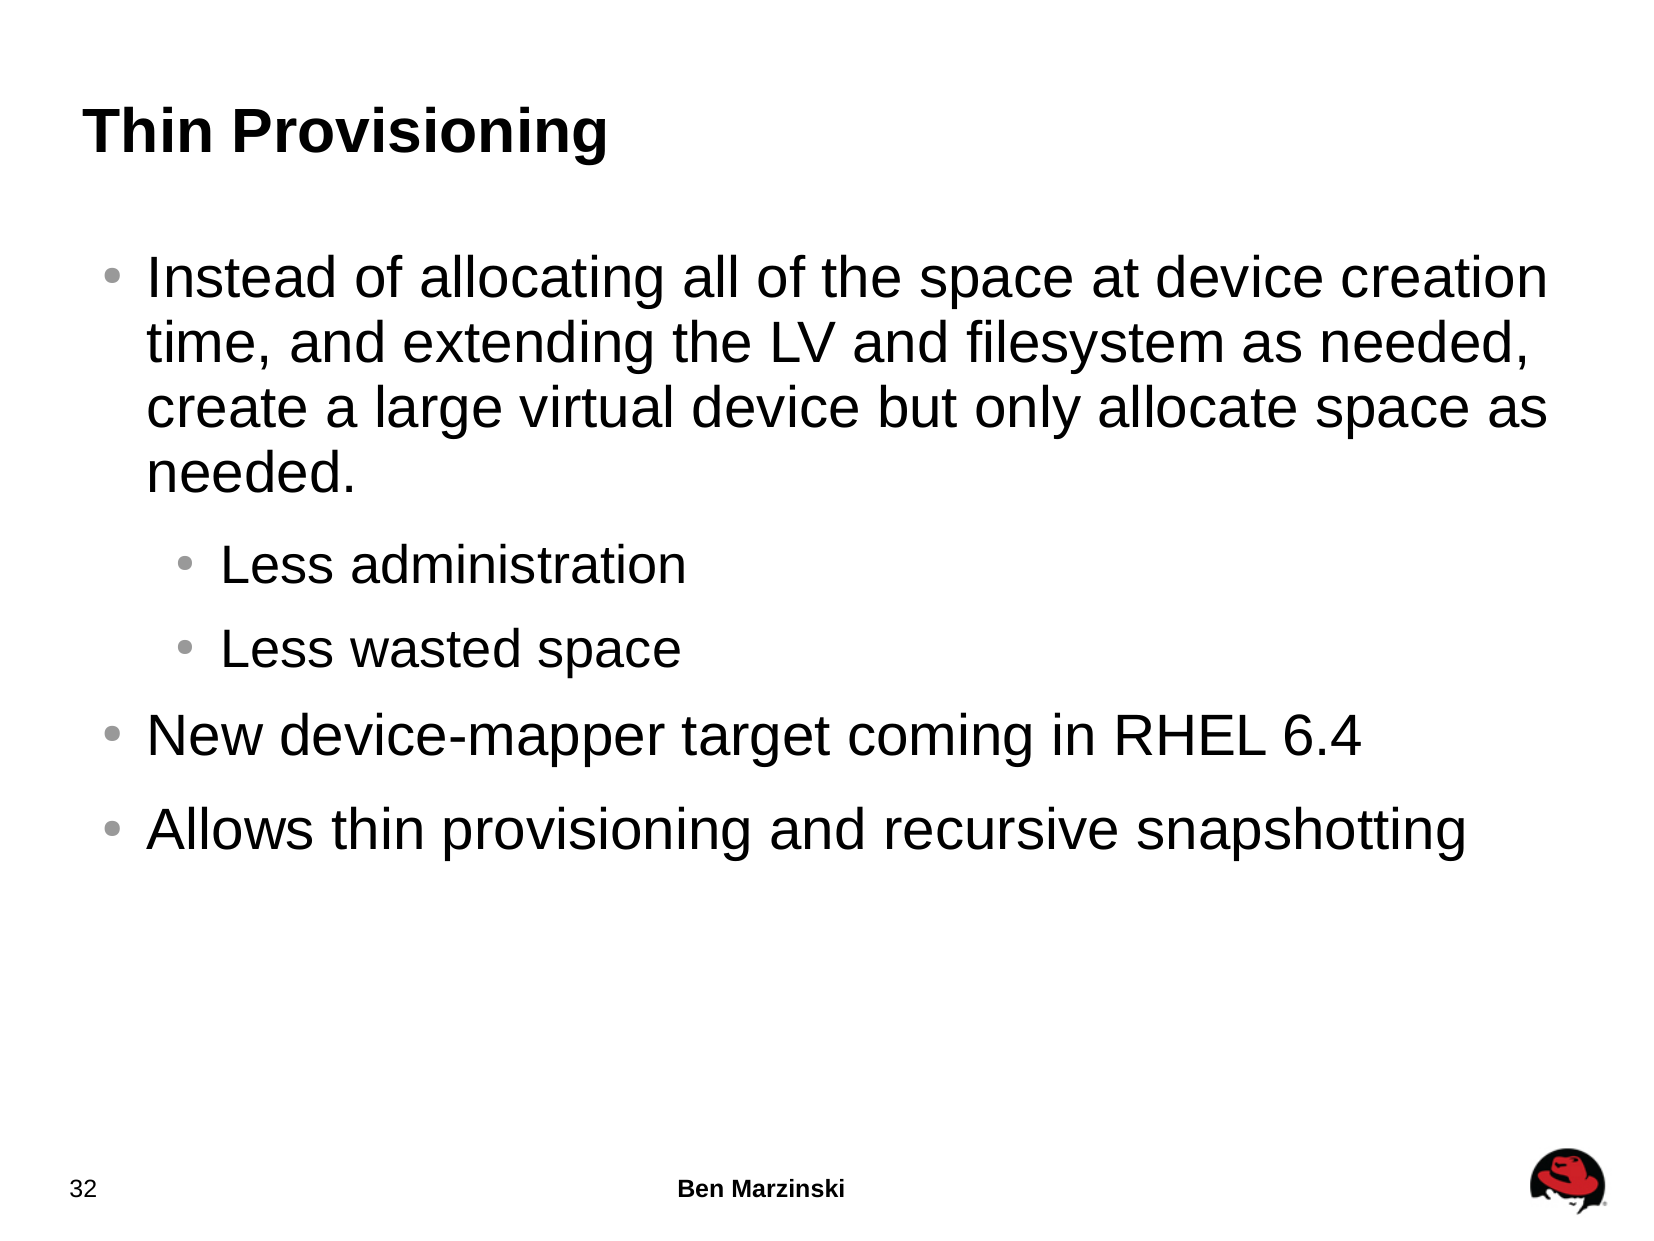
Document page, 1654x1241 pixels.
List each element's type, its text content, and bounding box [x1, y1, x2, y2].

list Instead of allocating all of the space at device creation time, and extending the LV and filesystem as needed, create a large virtual device but only allocate space as needed. Less administration Less wasted space New device-mapper target coming in RHEL 6.4 Allows thin provisioning and recursive snapshotting [86, 244, 1576, 1024]
picture [1529, 1146, 1613, 1224]
title Thin Provisioning [82, 45, 1571, 218]
